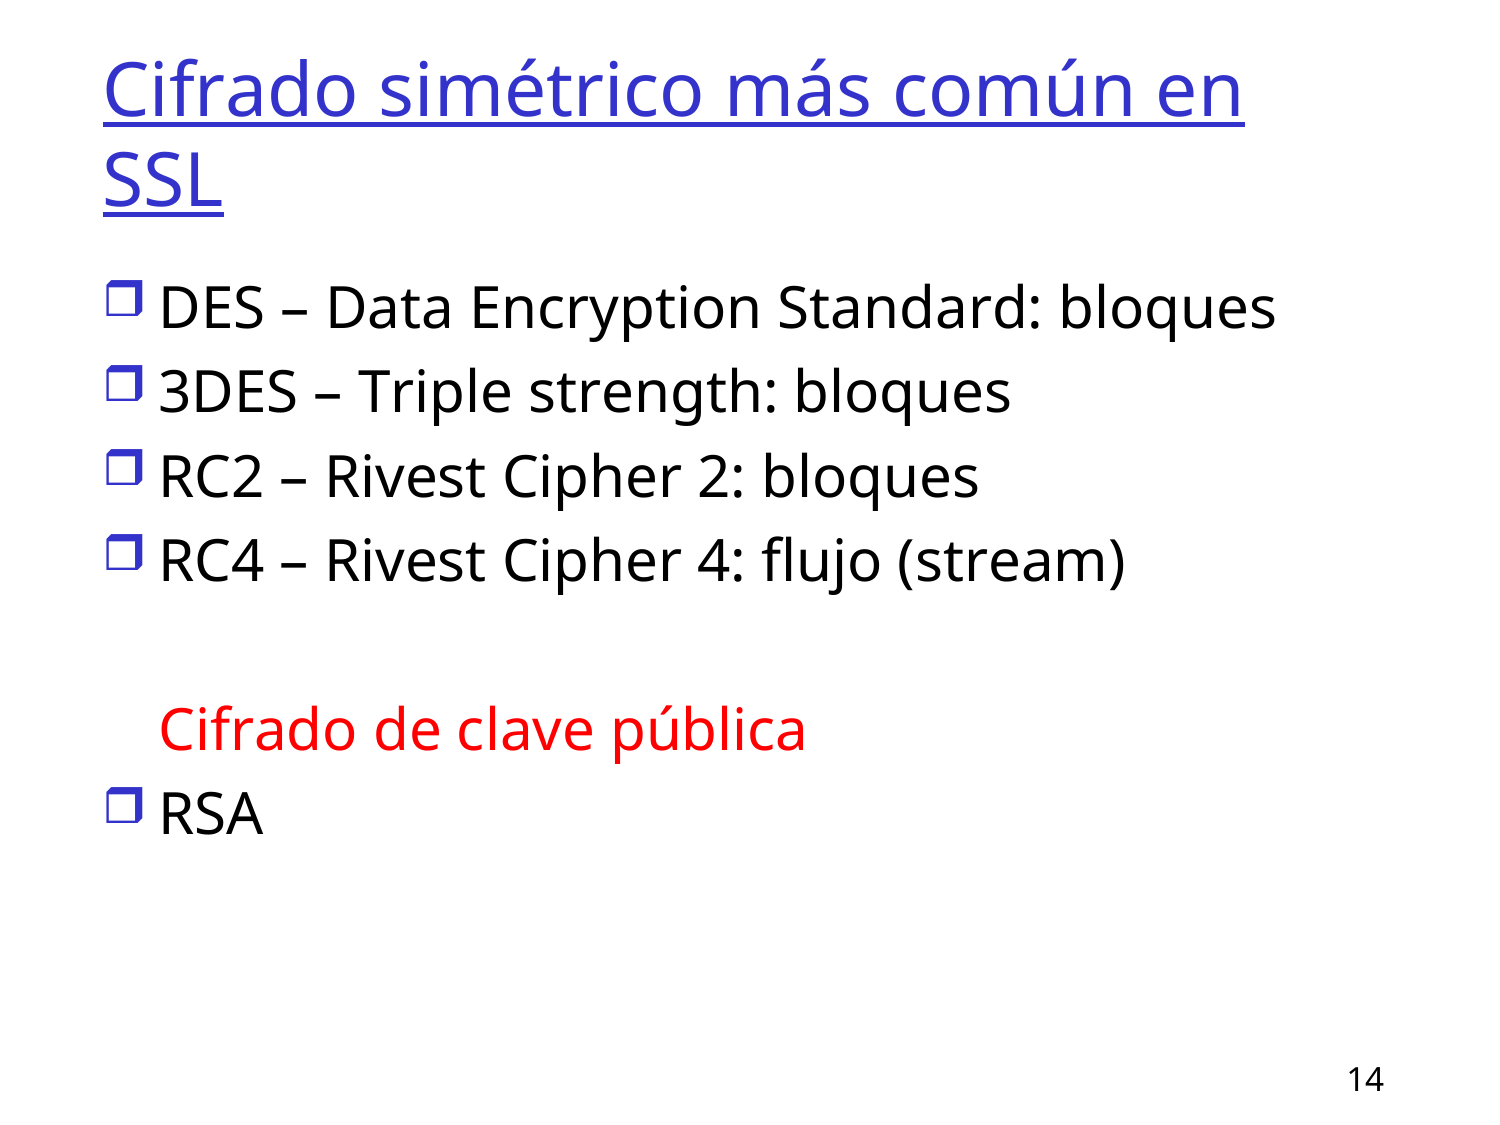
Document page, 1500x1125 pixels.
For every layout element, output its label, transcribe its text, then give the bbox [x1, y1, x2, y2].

title Cifrado simétrico más común en SSL [87, 23, 1363, 239]
list DES – Data Encryption Standard: bloques 3DES – Triple strength: bloques RC2 – Rivest Cipher 2: bloques RC4 – Rivest Cipher 4: flujo (stream) Cifrado de clave pública RSA [87, 262, 1363, 1006]
